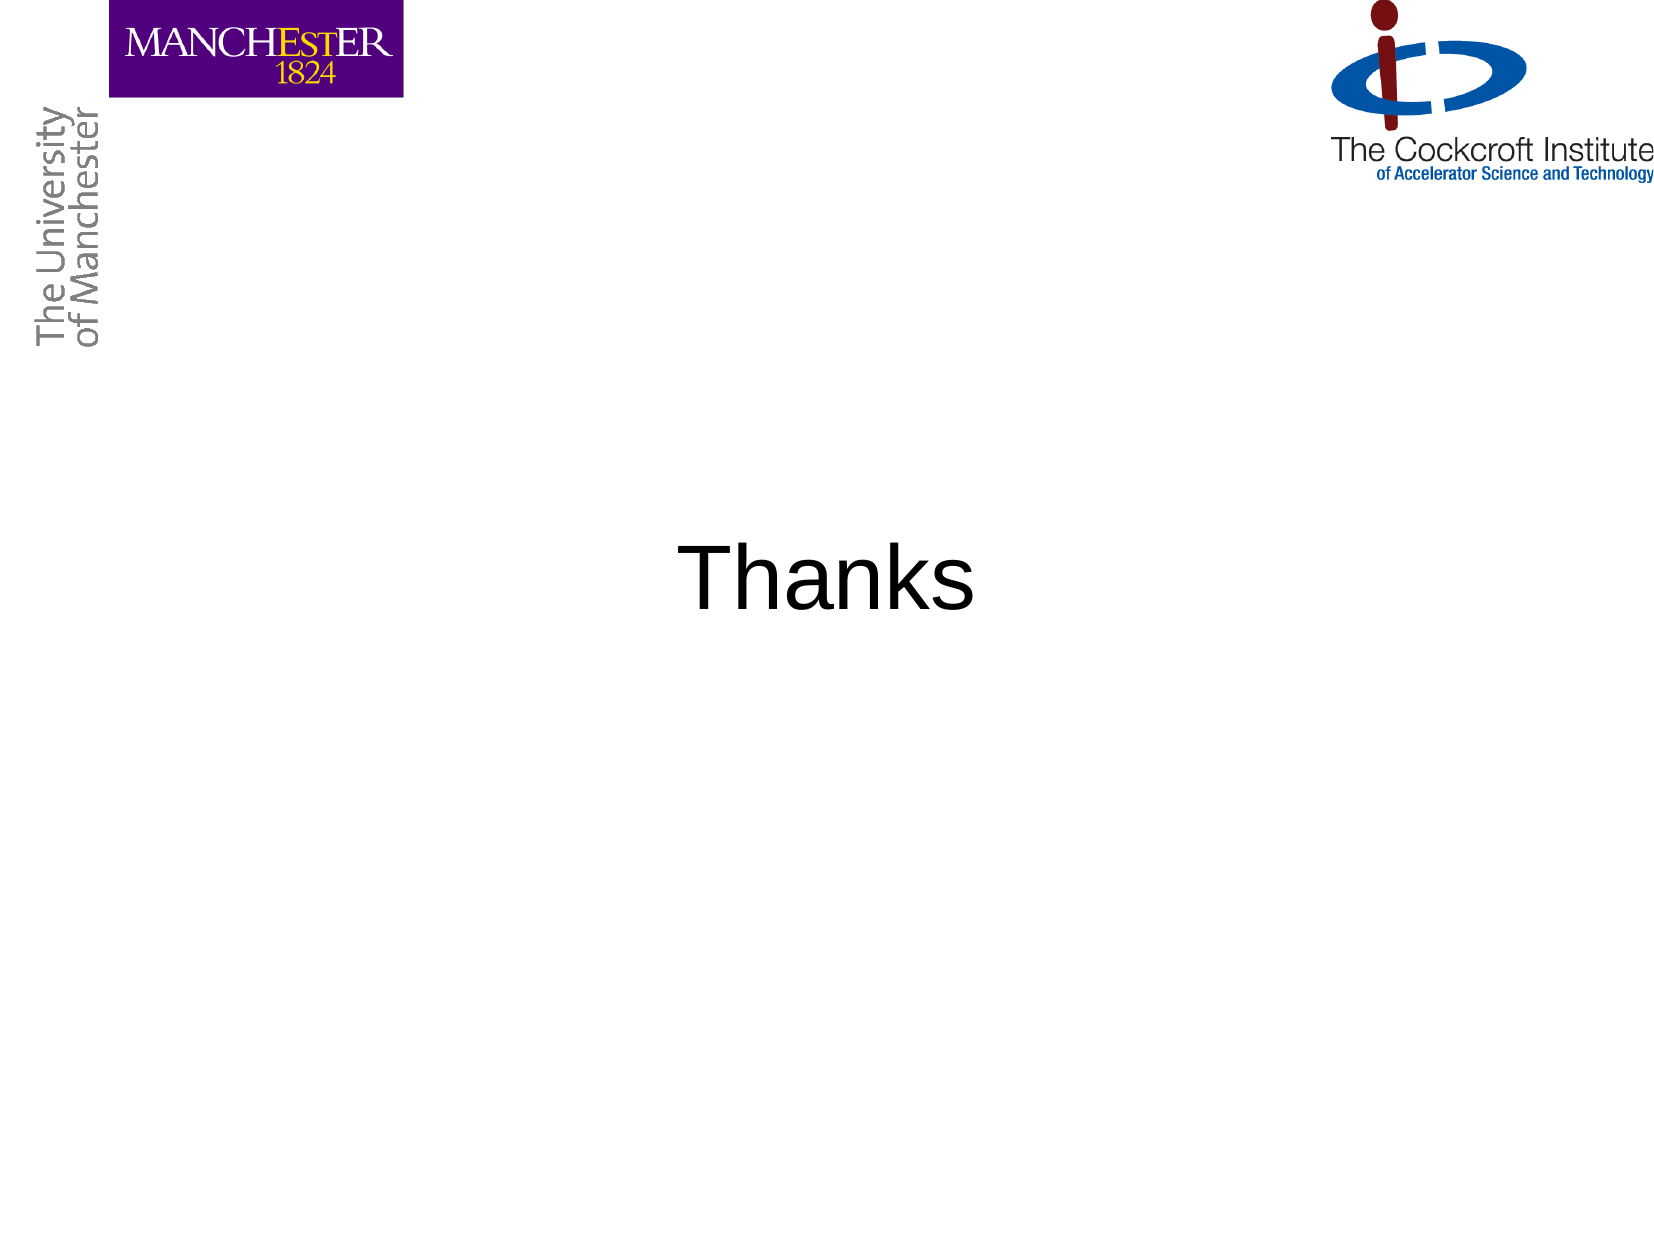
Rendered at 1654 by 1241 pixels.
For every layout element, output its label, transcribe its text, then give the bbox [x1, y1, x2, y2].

picture [1331, 0, 1654, 183]
picture [0, 0, 404, 347]
title Thanks [82, 474, 1571, 682]
